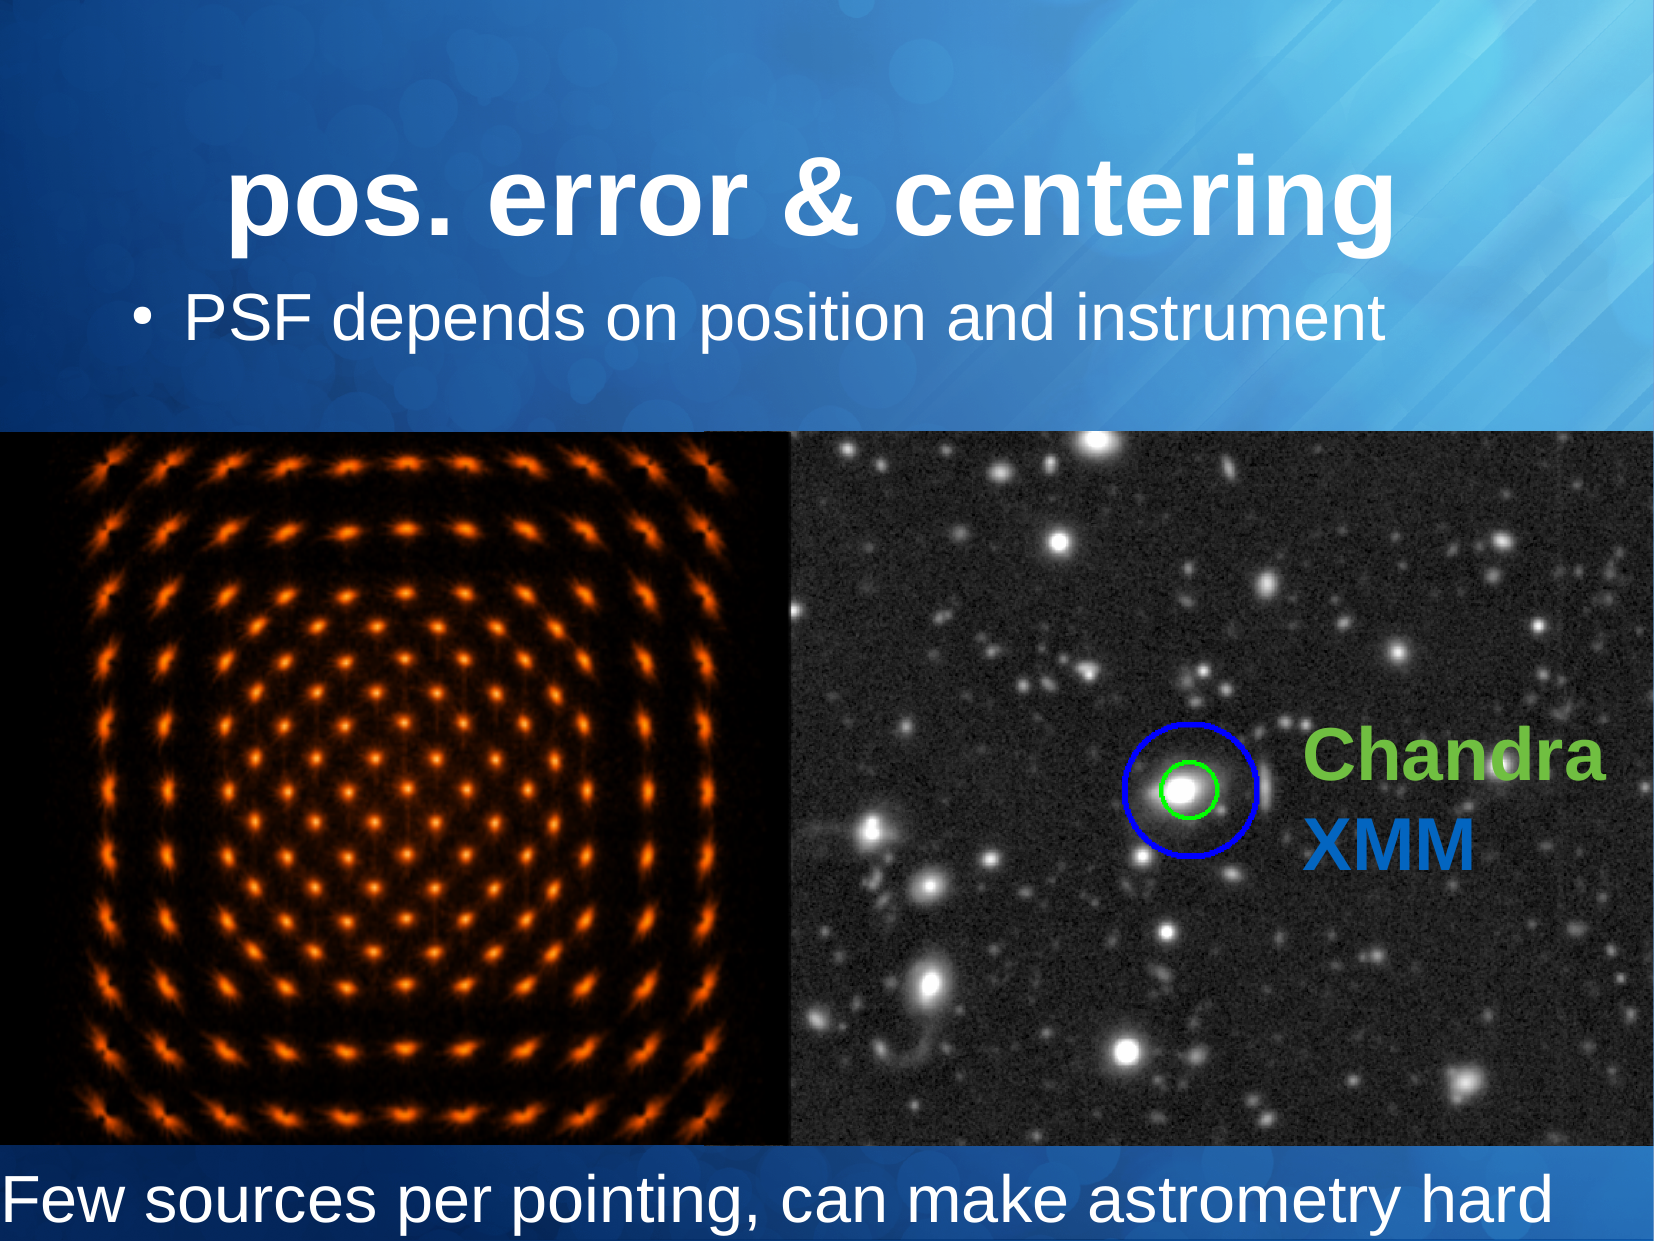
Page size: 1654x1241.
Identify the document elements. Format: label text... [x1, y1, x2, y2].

list PSF depends on position and instrument [112, 280, 1566, 1000]
text_box Chandra XMM [1293, 704, 1654, 887]
title pos. error & centering [118, 112, 1506, 280]
list Few sources per pointing, can make astrometry hard [0, 1162, 1613, 1238]
picture [0, 0, 1654, 1241]
